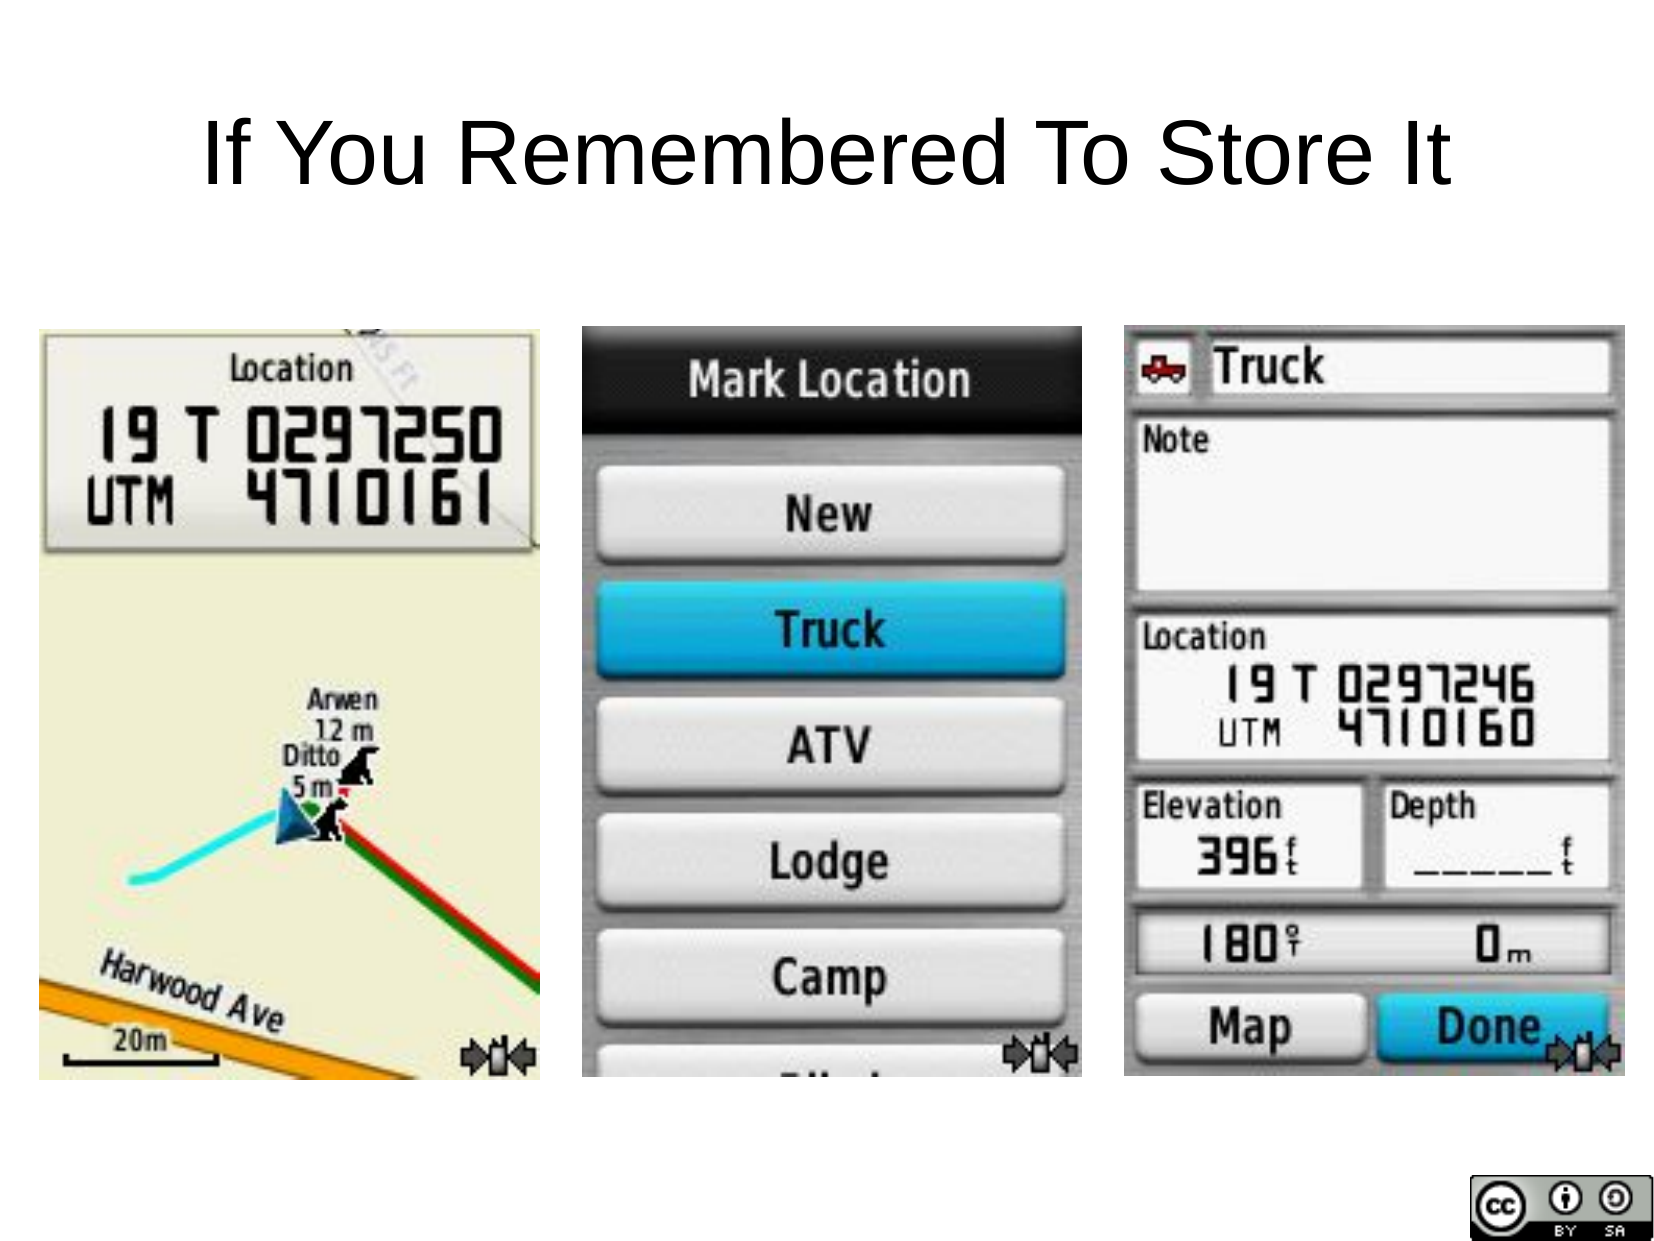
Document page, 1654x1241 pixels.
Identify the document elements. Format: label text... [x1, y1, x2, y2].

title If You Remembered To Store It [82, 49, 1571, 257]
picture [1470, 1175, 1654, 1241]
picture [582, 326, 1082, 1077]
picture [39, 329, 540, 1080]
picture [1124, 325, 1625, 1076]
